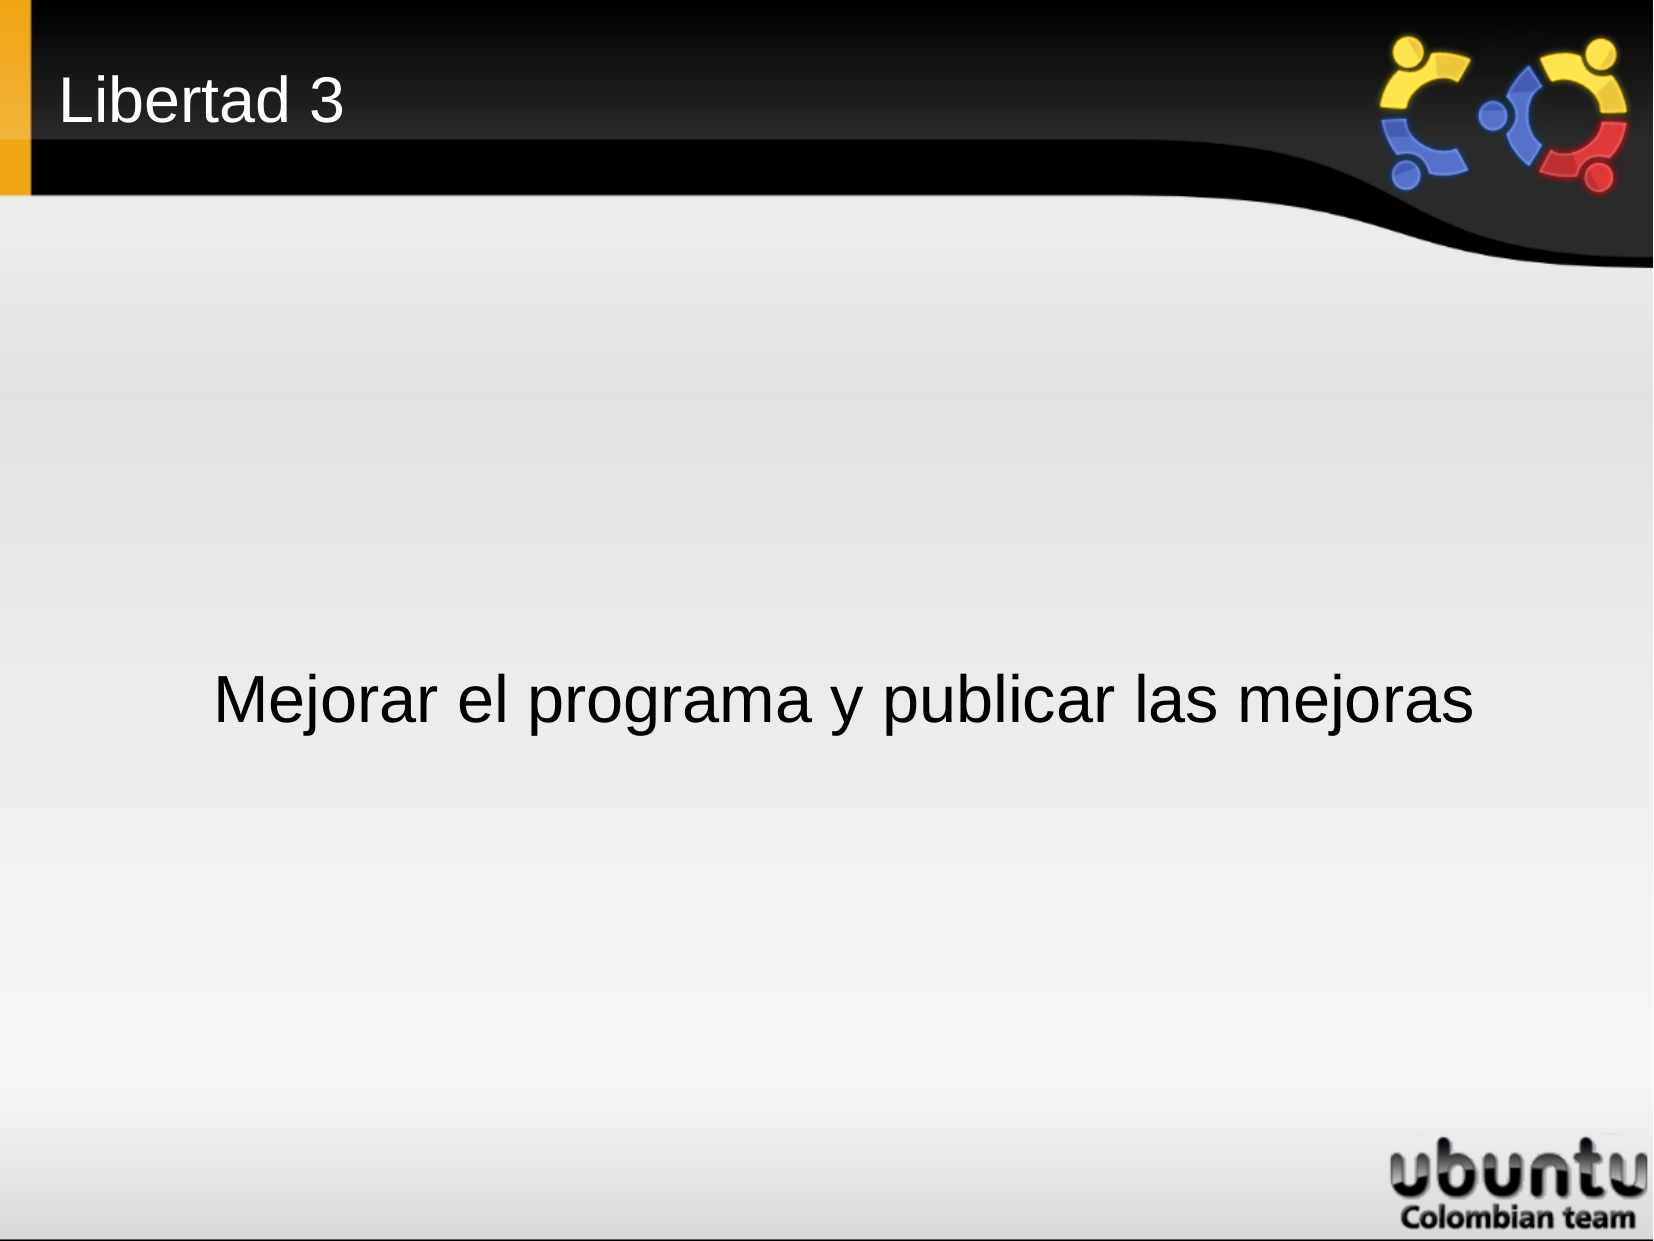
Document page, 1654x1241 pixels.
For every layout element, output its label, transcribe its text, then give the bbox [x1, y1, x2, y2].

subtitle Mejorar el programa y publicar las mejoras [82, 297, 1571, 1102]
picture [0, 0, 1653, 1241]
title Libertad 3 [59, 48, 1376, 153]
